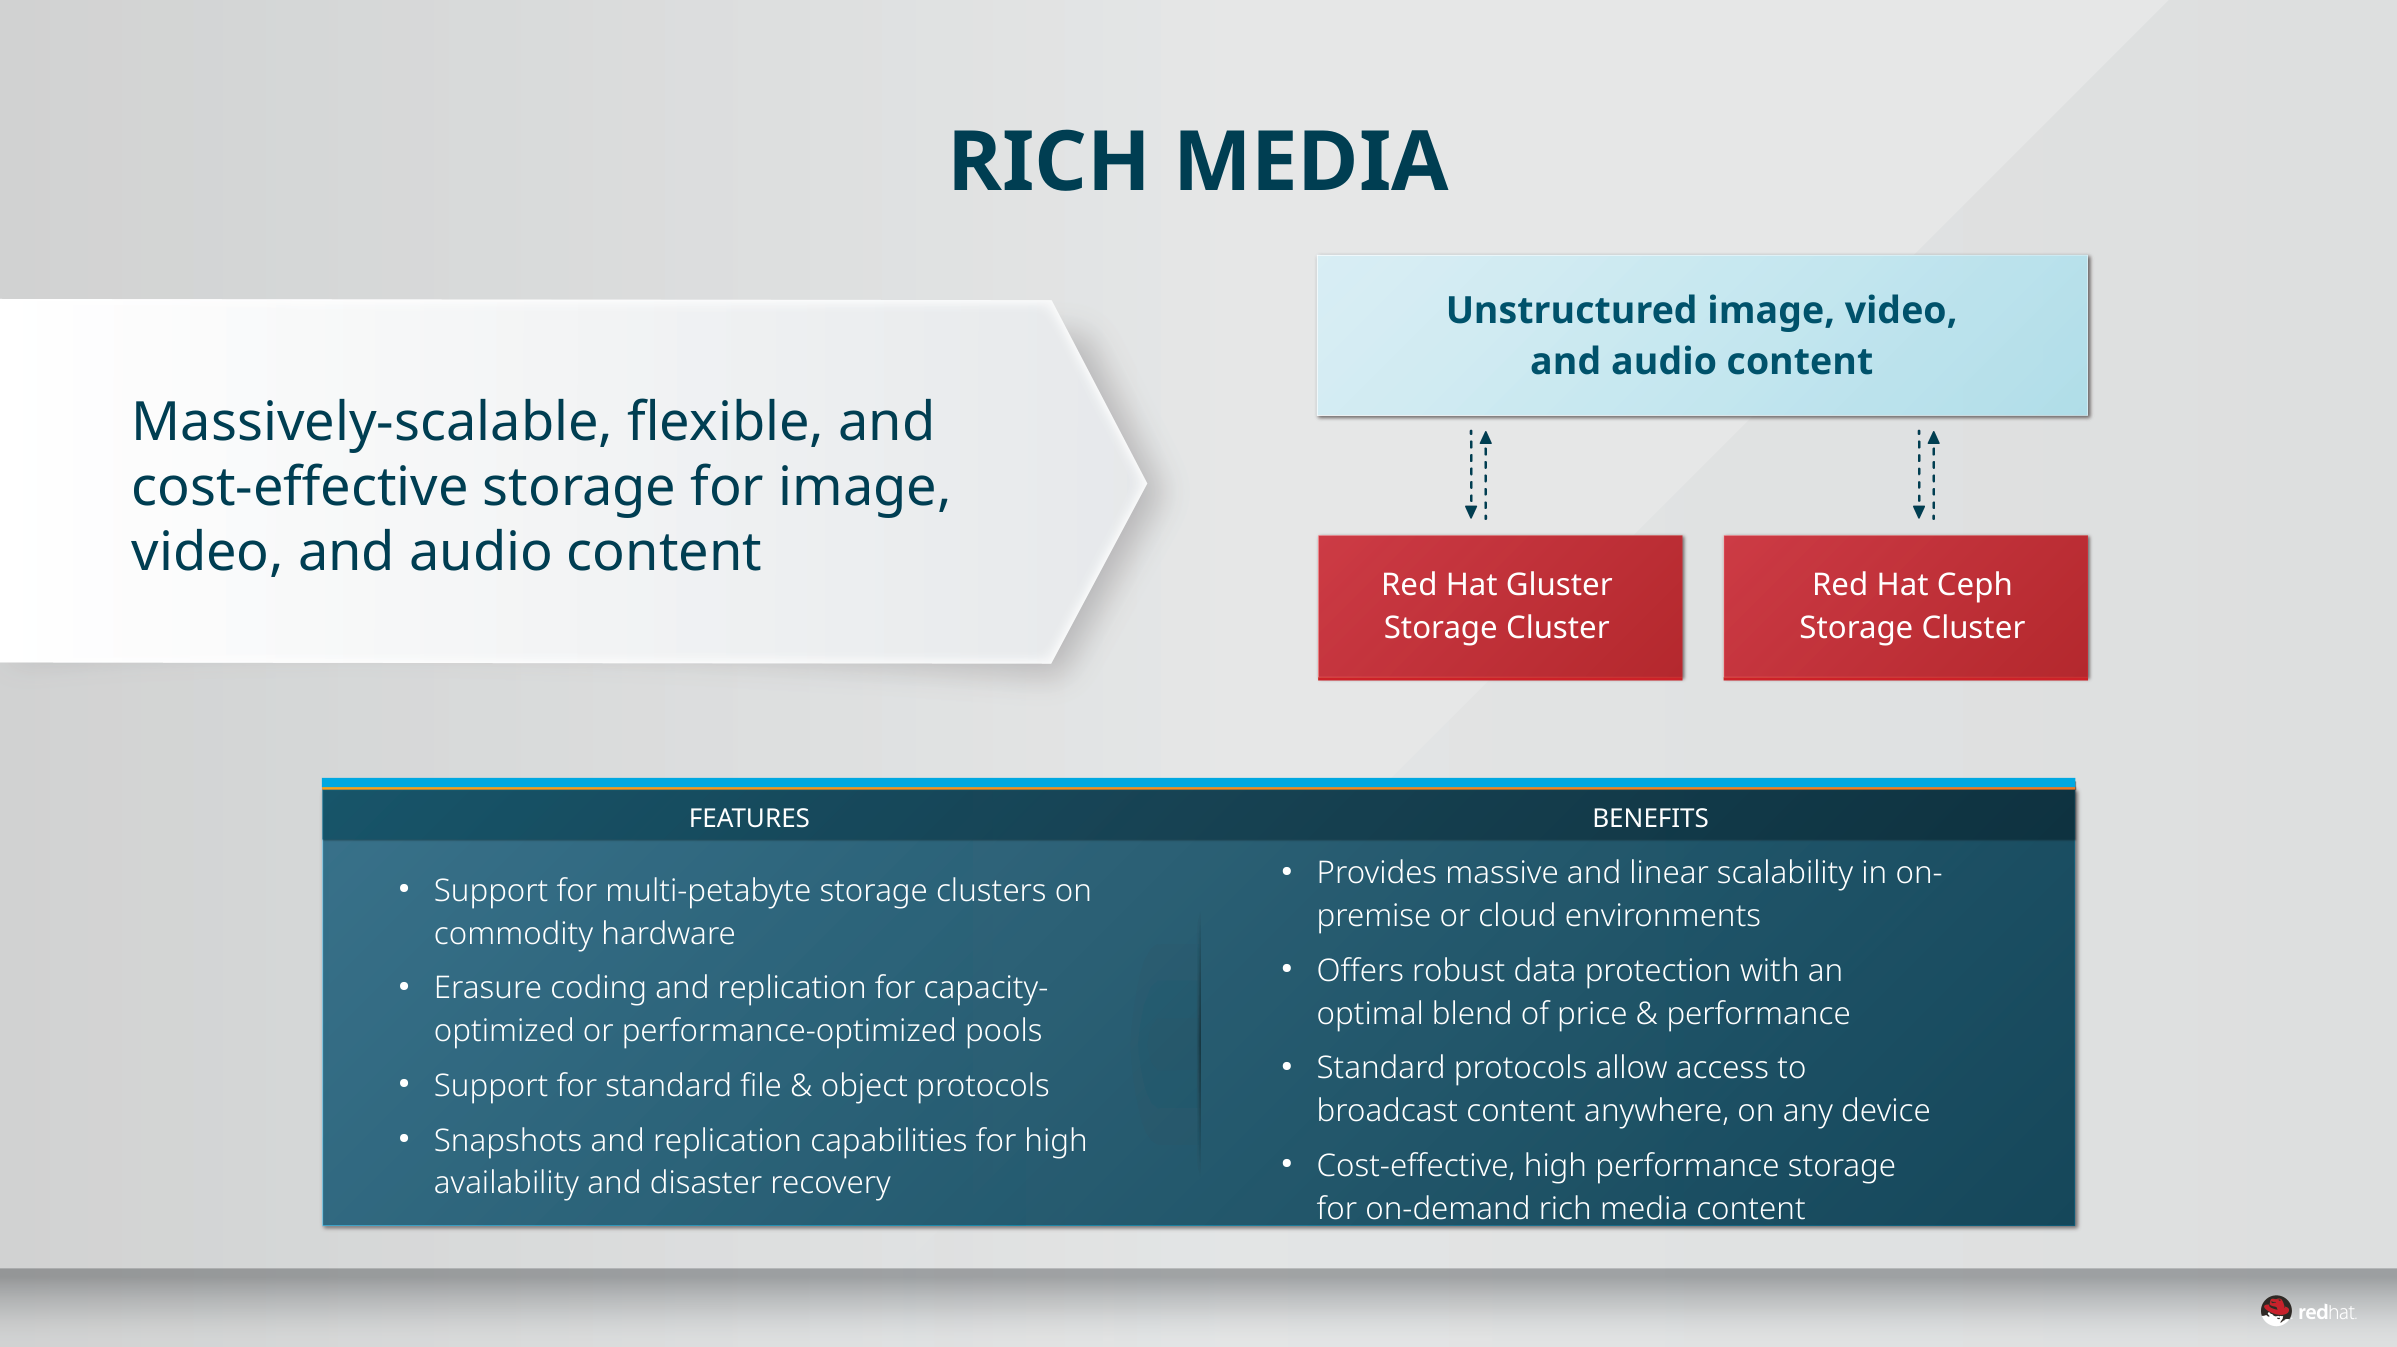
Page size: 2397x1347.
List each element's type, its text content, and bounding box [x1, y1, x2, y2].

picture [0, 0, 2397, 1347]
text_box Red Hat Gluster Storage Cluster [1331, 550, 1663, 660]
text_box FEATURES [652, 793, 848, 842]
text_box Red Hat Ceph Storage Cluster [1747, 550, 2078, 660]
list Massively-scalable, flexible, and cost-effective storage for image, video, and audio content [116, 378, 1030, 546]
text_box Unstructured image, video, and audio content [1322, 279, 2082, 390]
text_box RICH MEDIA [403, 94, 1994, 216]
text_box BENEFITS [1553, 793, 1749, 842]
text_box [321, 777, 2076, 788]
text_box Support for multi-petabyte storage clusters on commodity hardware Erasure coding and replication for capacity-optimized or performance-optimized pools Support for standard file & object protocols Snapshots and replication capabilities for high availability and disaster recovery [383, 860, 1130, 1291]
text_box Provides massive and linear scalability in on-premise or cloud environments Offers robust data protection with an optimal blend of price & performance Standard protocols allow access to broadcast content anywhere, on any device Cost-effective, high performance storage for on-demand rich media content [1266, 842, 1961, 1227]
